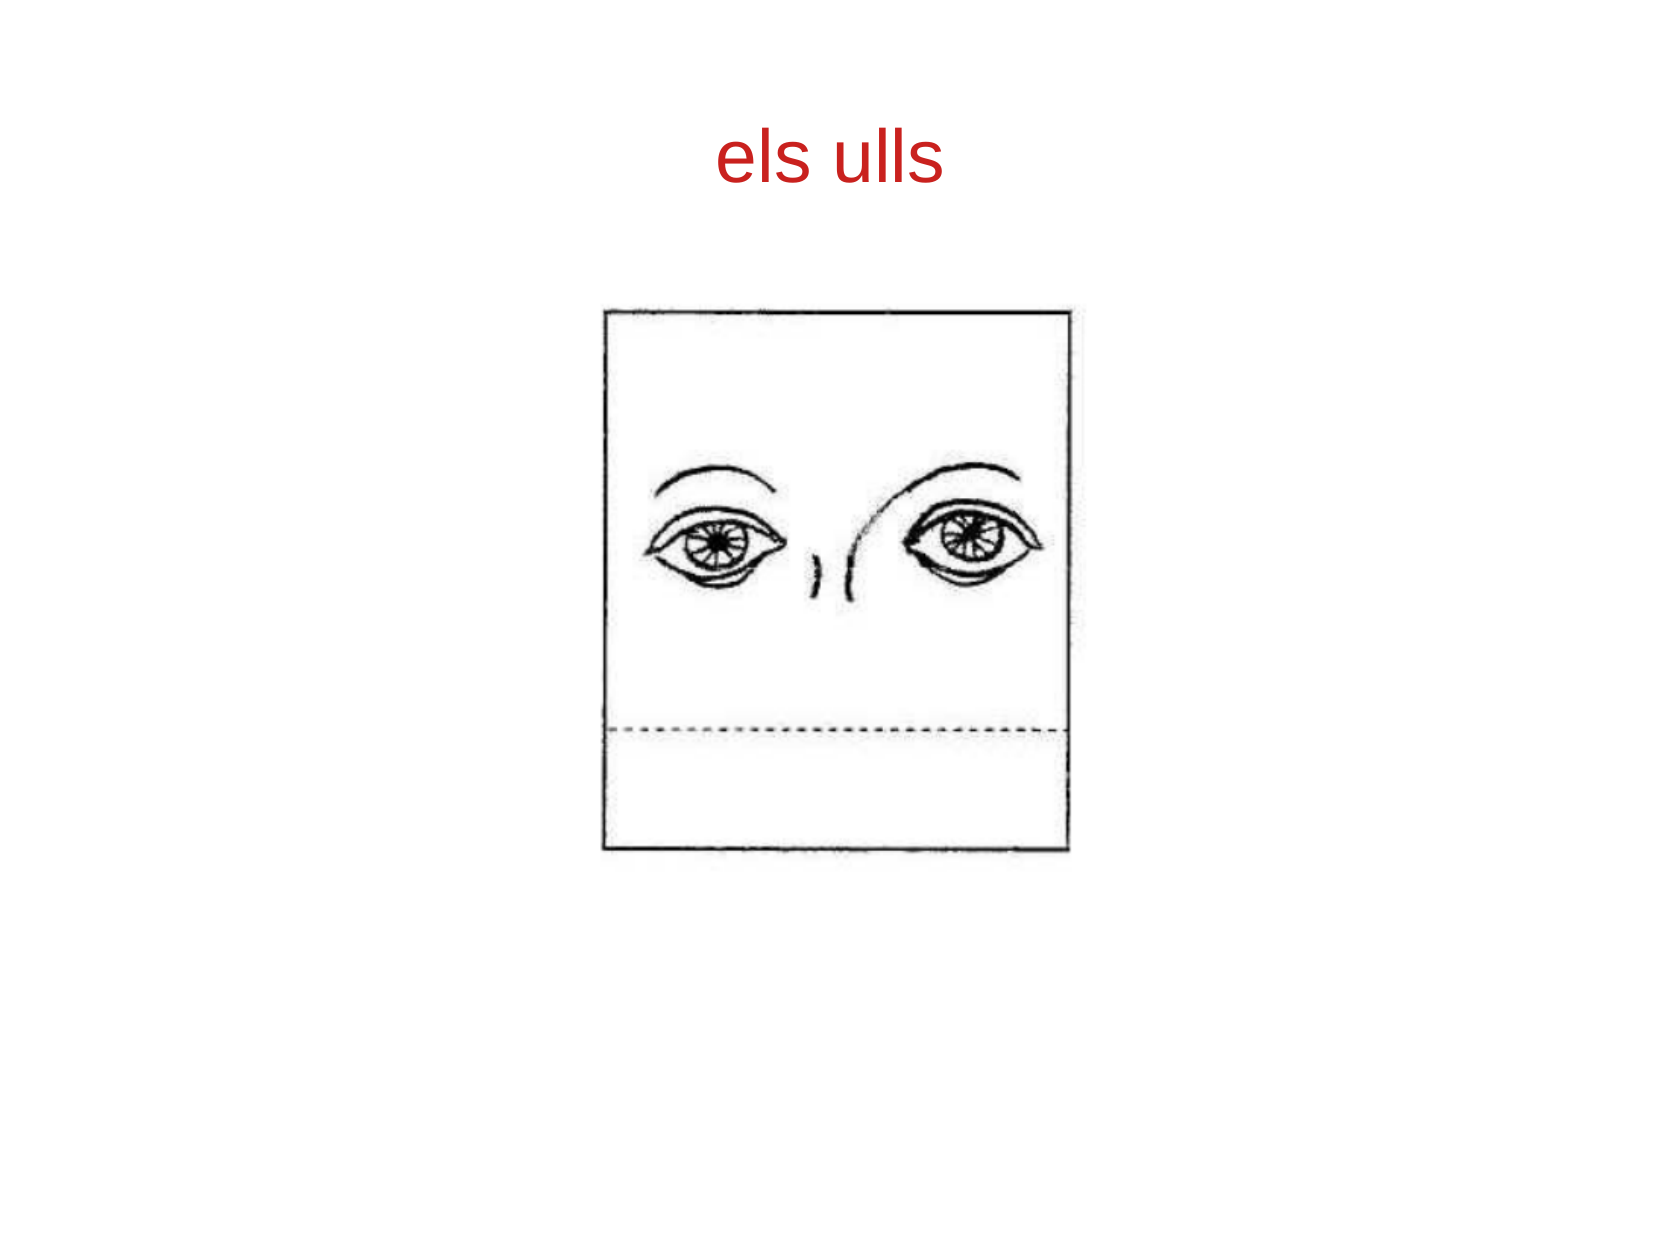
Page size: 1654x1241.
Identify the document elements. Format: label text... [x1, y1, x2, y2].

text_box els ulls [289, 49, 1371, 257]
picture [581, 291, 1094, 873]
